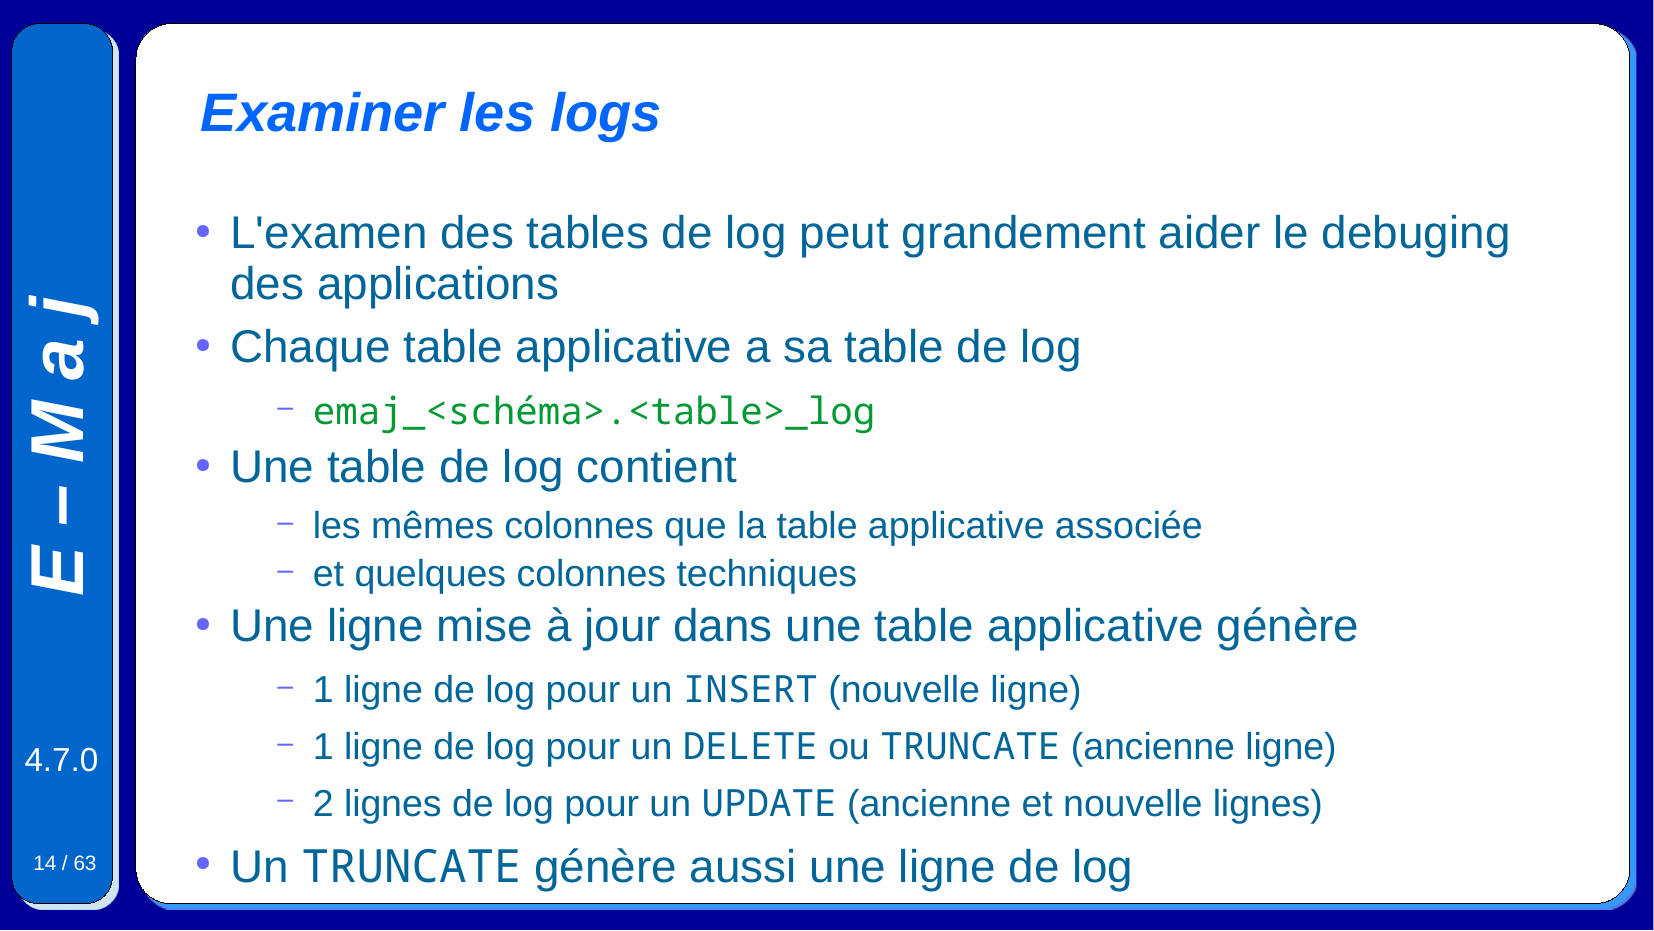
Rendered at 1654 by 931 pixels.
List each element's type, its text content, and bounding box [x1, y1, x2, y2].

title Examiner les logs [200, 34, 1575, 191]
list L'examen des tables de log peut grandement aider le debuging des applications Chaque table applicative a sa table de log emaj_<schéma>.<table>_log Une table de log contient les mêmes colonnes que la table applicative associée et quelques colonnes techniques Une ligne mise à jour dans une table applicative génère 1 ligne de log pour un INSERT (nouvelle ligne) 1 ligne de log pour un DELETE ou TRUNCATE (ancienne ligne) 2 lignes de log pour un UPDATE (ancienne et nouvelle lignes) Un TRUNCATE génère aussi une ligne de log [177, 206, 1587, 867]
